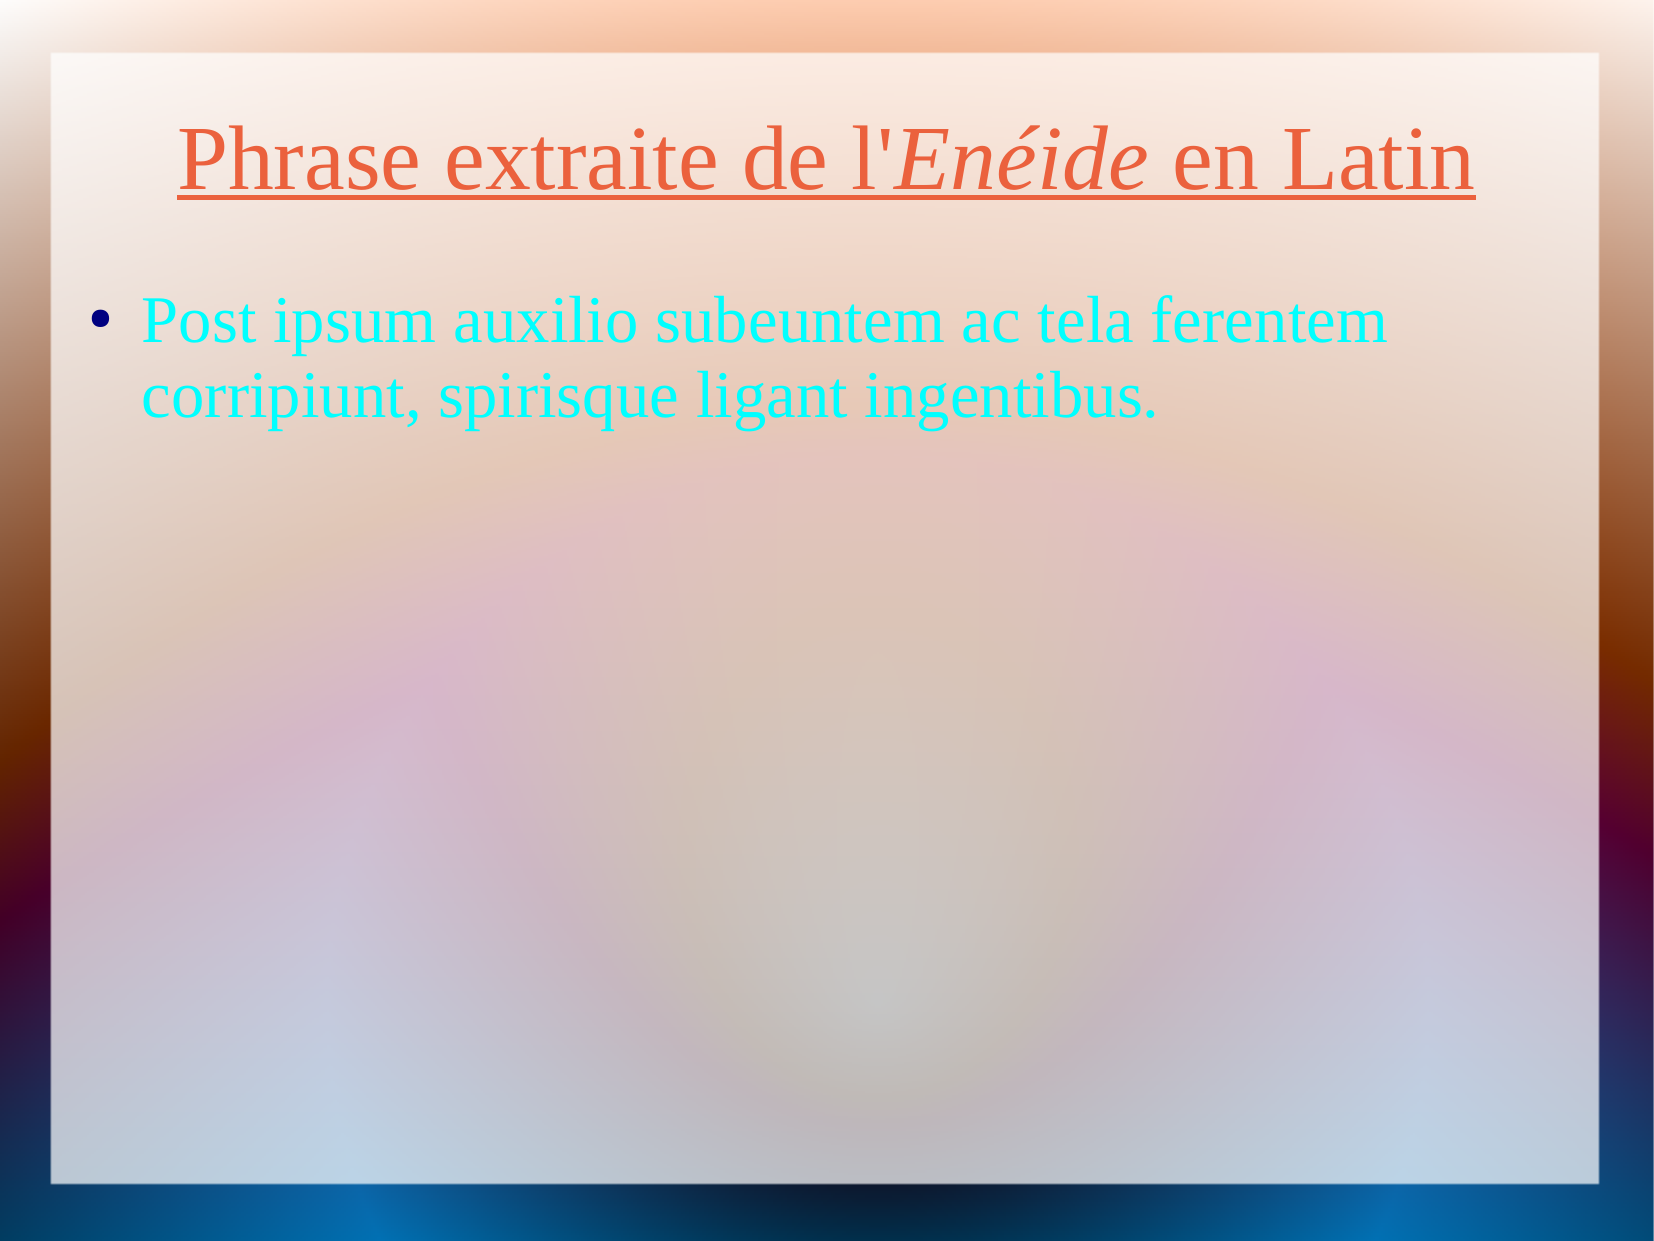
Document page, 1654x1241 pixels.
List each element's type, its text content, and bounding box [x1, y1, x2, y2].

title Phrase extraite de l'Enéide en Latin [82, 55, 1571, 263]
picture [0, 0, 1654, 1241]
list Post ipsum auxilio subeuntem ac tela ferentem corripiunt, spirisque ligant ingentibus. [70, 283, 1560, 1102]
